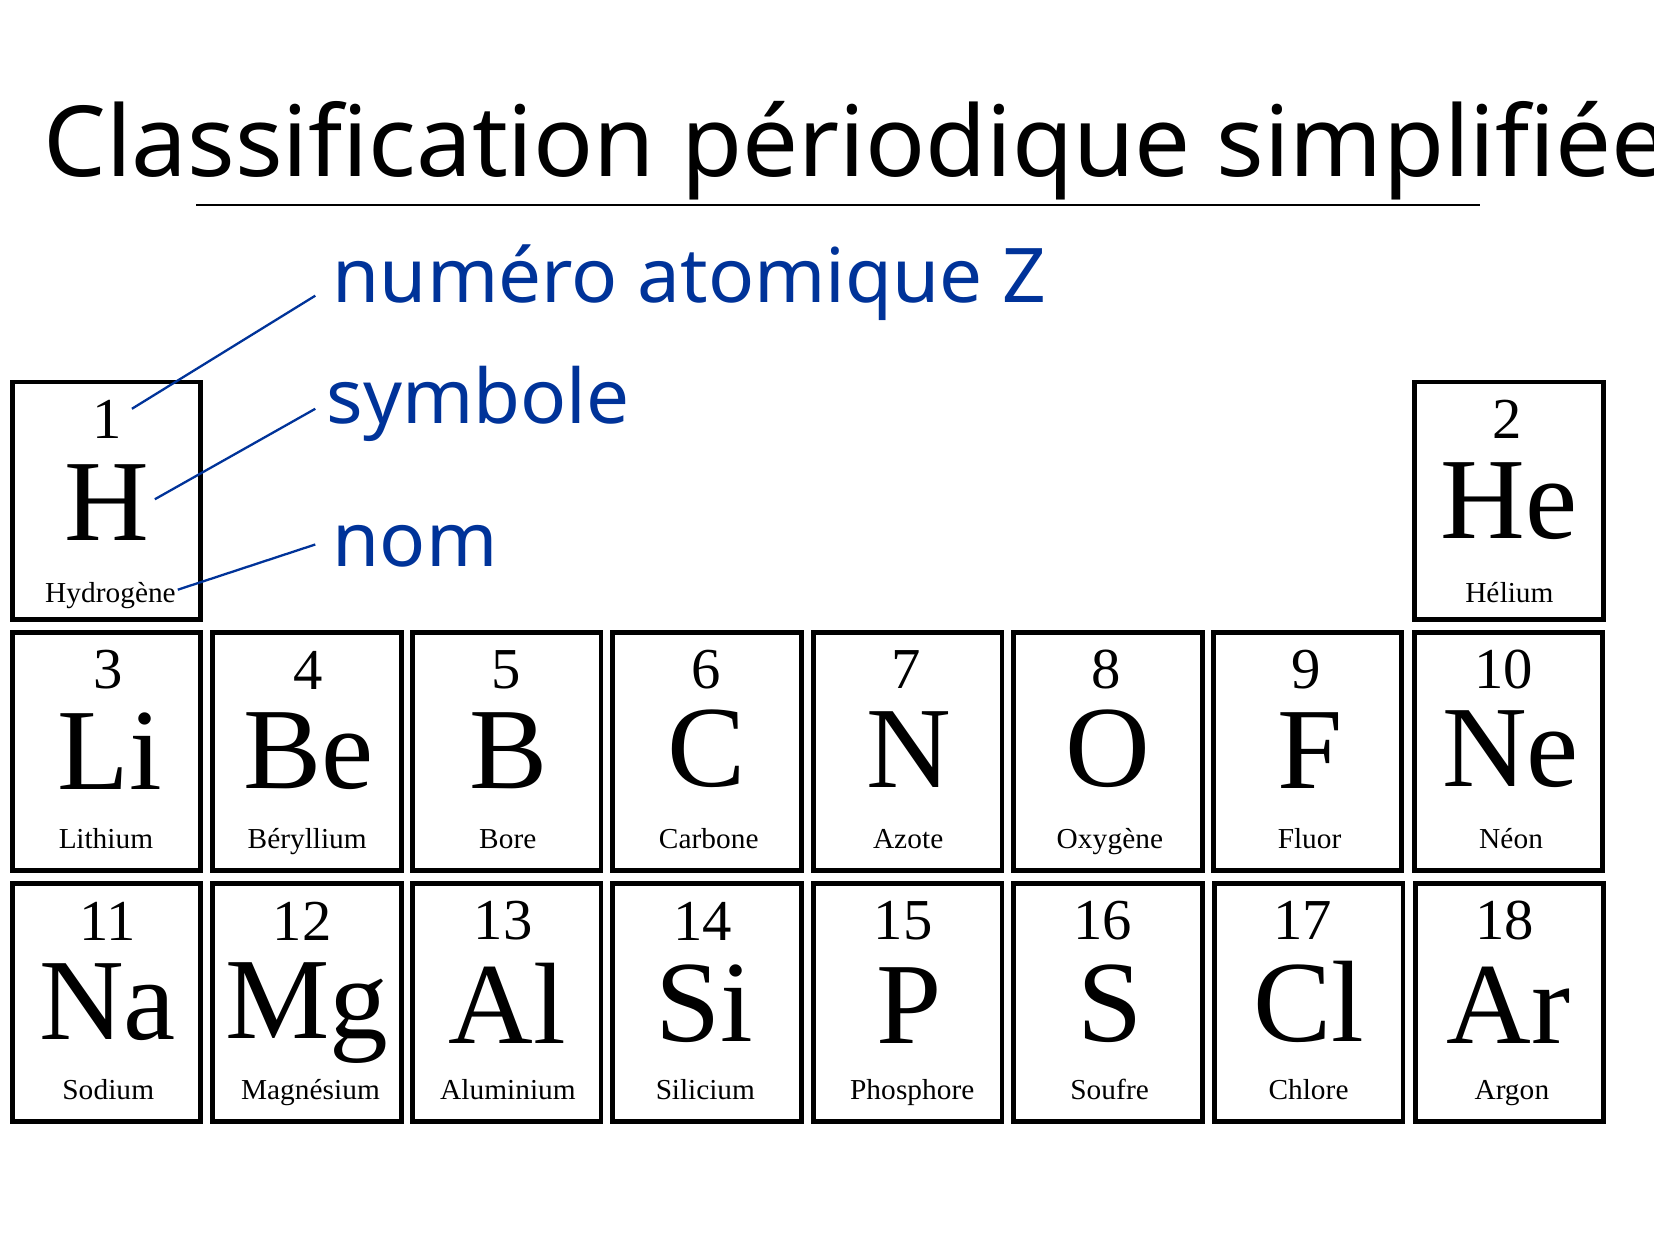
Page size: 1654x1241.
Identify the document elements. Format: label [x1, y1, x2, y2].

picture [0, 94, 1654, 1134]
